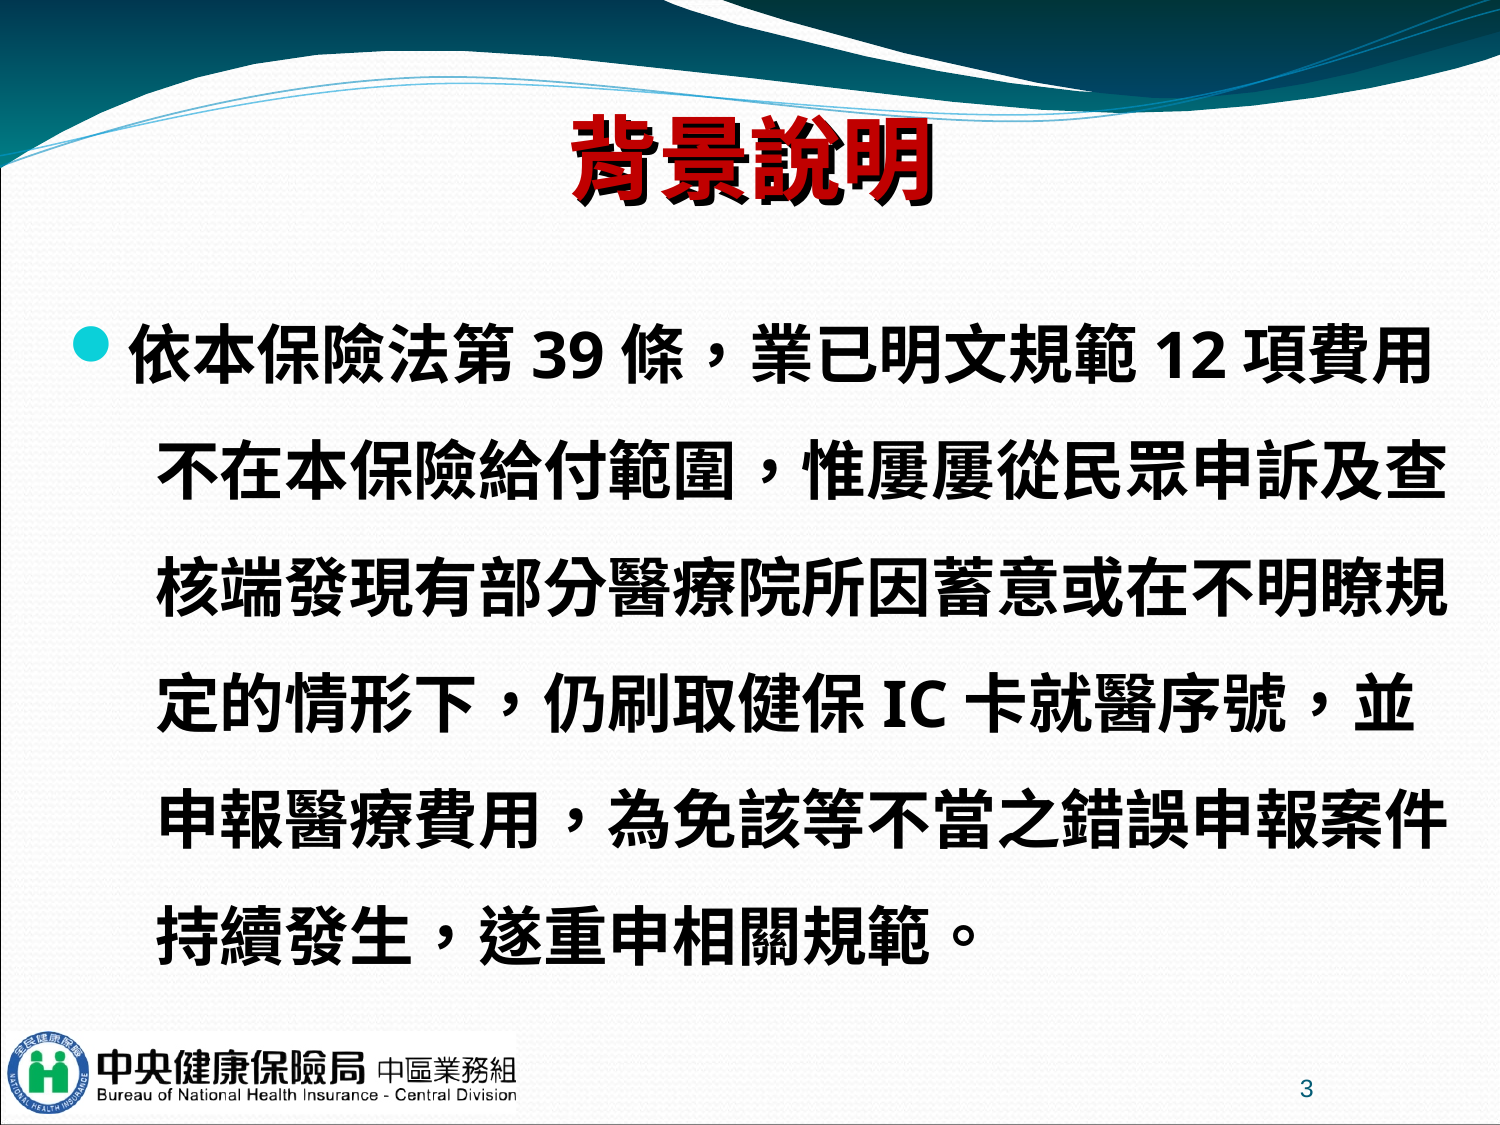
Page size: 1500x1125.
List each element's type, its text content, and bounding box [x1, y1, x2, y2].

title 背景說明 [75, 58, 1426, 247]
list 依本保險法第39條，業已明文規範12項費用不在本保險給付範圍，惟屢屢從民眾申訴及查核端發現有部分醫療院所因蓄意或在不明瞭規定的情形下，仍刷取健保IC卡就醫序號，並申報醫療費用，為免該等不當之錯誤申報案件持續發生，遂重申相關規範。 [53, 267, 1471, 988]
text_box [1299, 1042, 1426, 1103]
